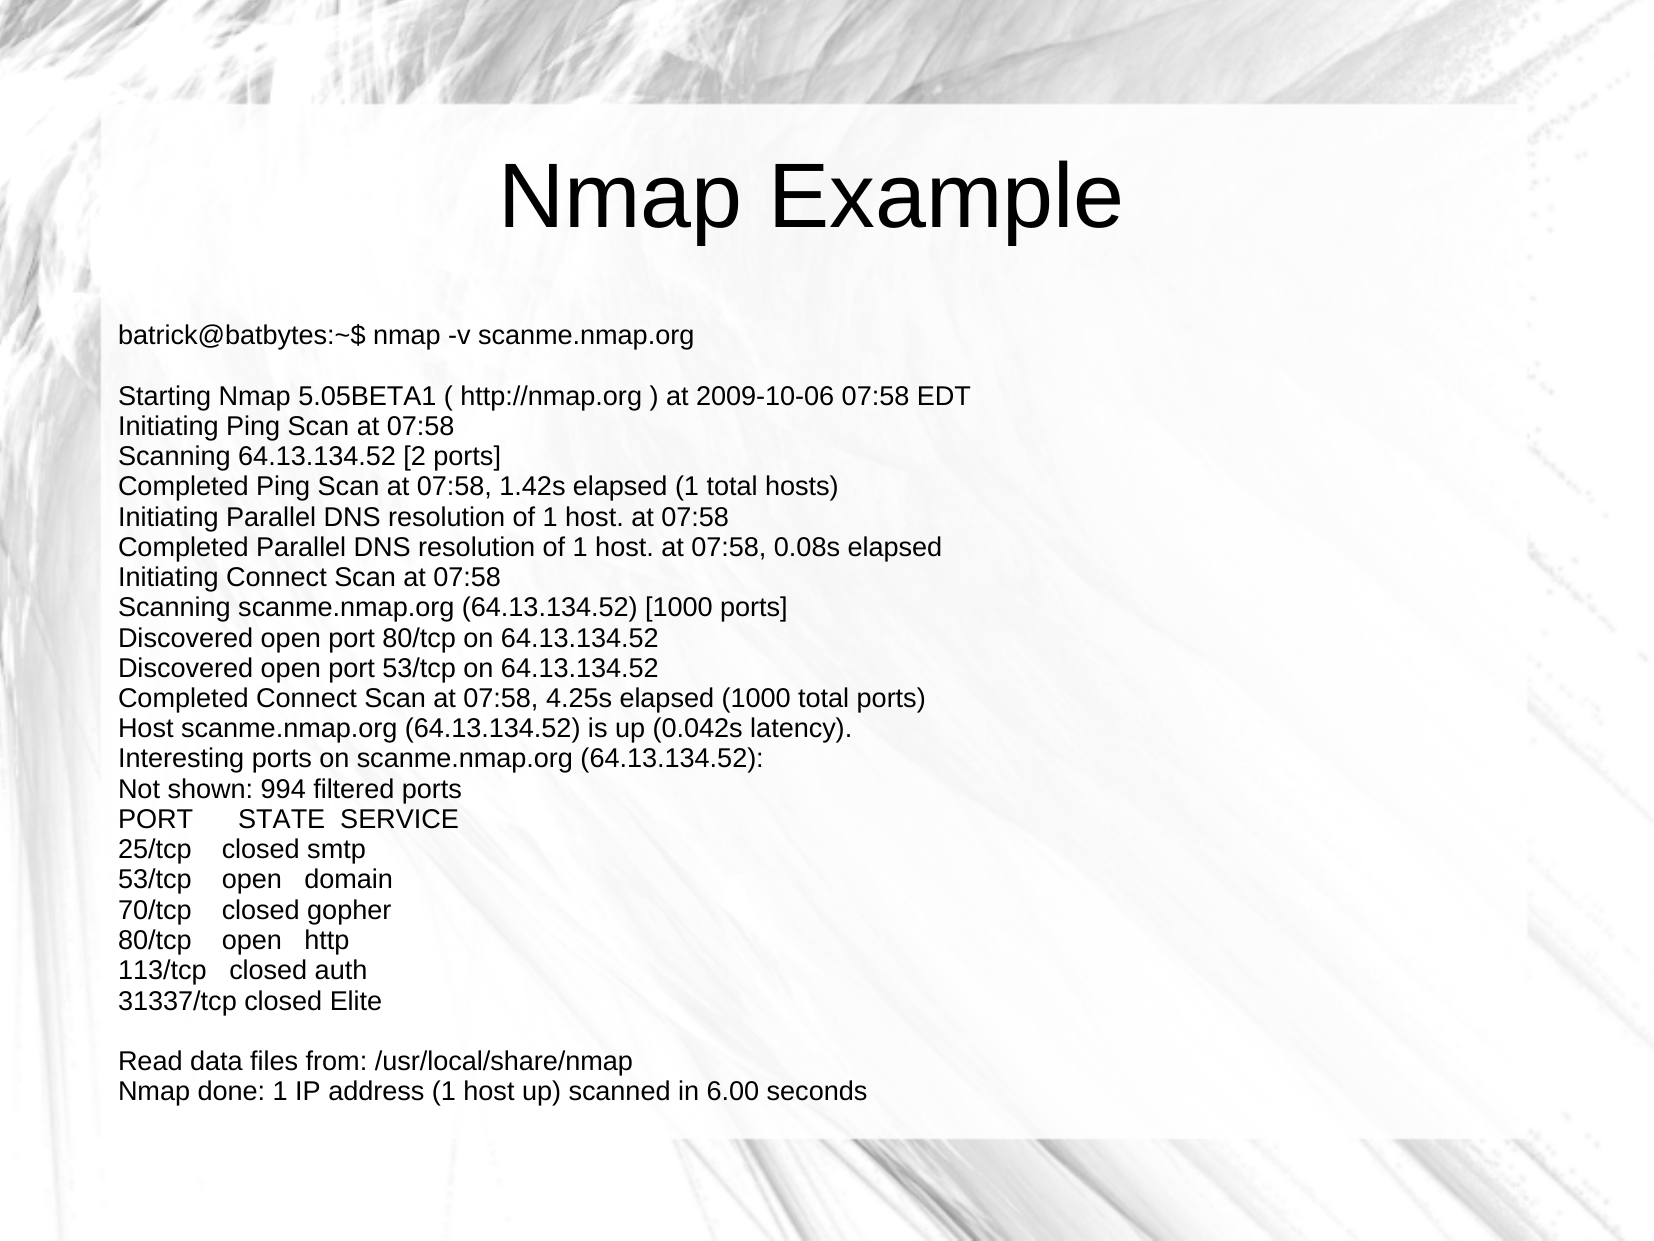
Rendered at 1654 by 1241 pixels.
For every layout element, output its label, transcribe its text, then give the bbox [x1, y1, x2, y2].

title Nmap Example [118, 112, 1506, 276]
picture [0, 0, 1654, 1241]
subtitle batrick@batbytes:~$ nmap -v scanme.nmap.org Starting Nmap 5.05BETA1 ( http://nmap.org ) at 2009-10-06 07:58 EDT Initiating Ping Scan at 07:58 Scanning 64.13.134.52 [2 ports] Completed Ping Scan at 07:58, 1.42s elapsed (1 total hosts) Initiating Parallel DNS resolution of 1 host. at 07:58 Completed Parallel DNS resolution of 1 host. at 07:58, 0.08s elapsed Initiating Connect Scan at 07:58 Scanning scanme.nmap.org (64.13.134.52) [1000 ports] Discovered open port 80/tcp on 64.13.134.52 Discovered open port 53/tcp on 64.13.134.52 Completed Connect Scan at 07:58, 4.25s elapsed (1000 total ports) Host scanme.nmap.org (64.13.134.52) is up (0.042s latency). Interesting ports on scanme.nmap.org (64.13.134.52): Not shown: 994 filtered ports PORT STATE SERVICE 25/tcp closed smtp 53/tcp open domain 70/tcp closed gopher 80/tcp open http 113/tcp closed auth 31337/tcp closed Elite Read data files from: /usr/local/share/nmap Nmap done: 1 IP address (1 host up) scanned in 6.00 seconds [118, 276, 1571, 1181]
